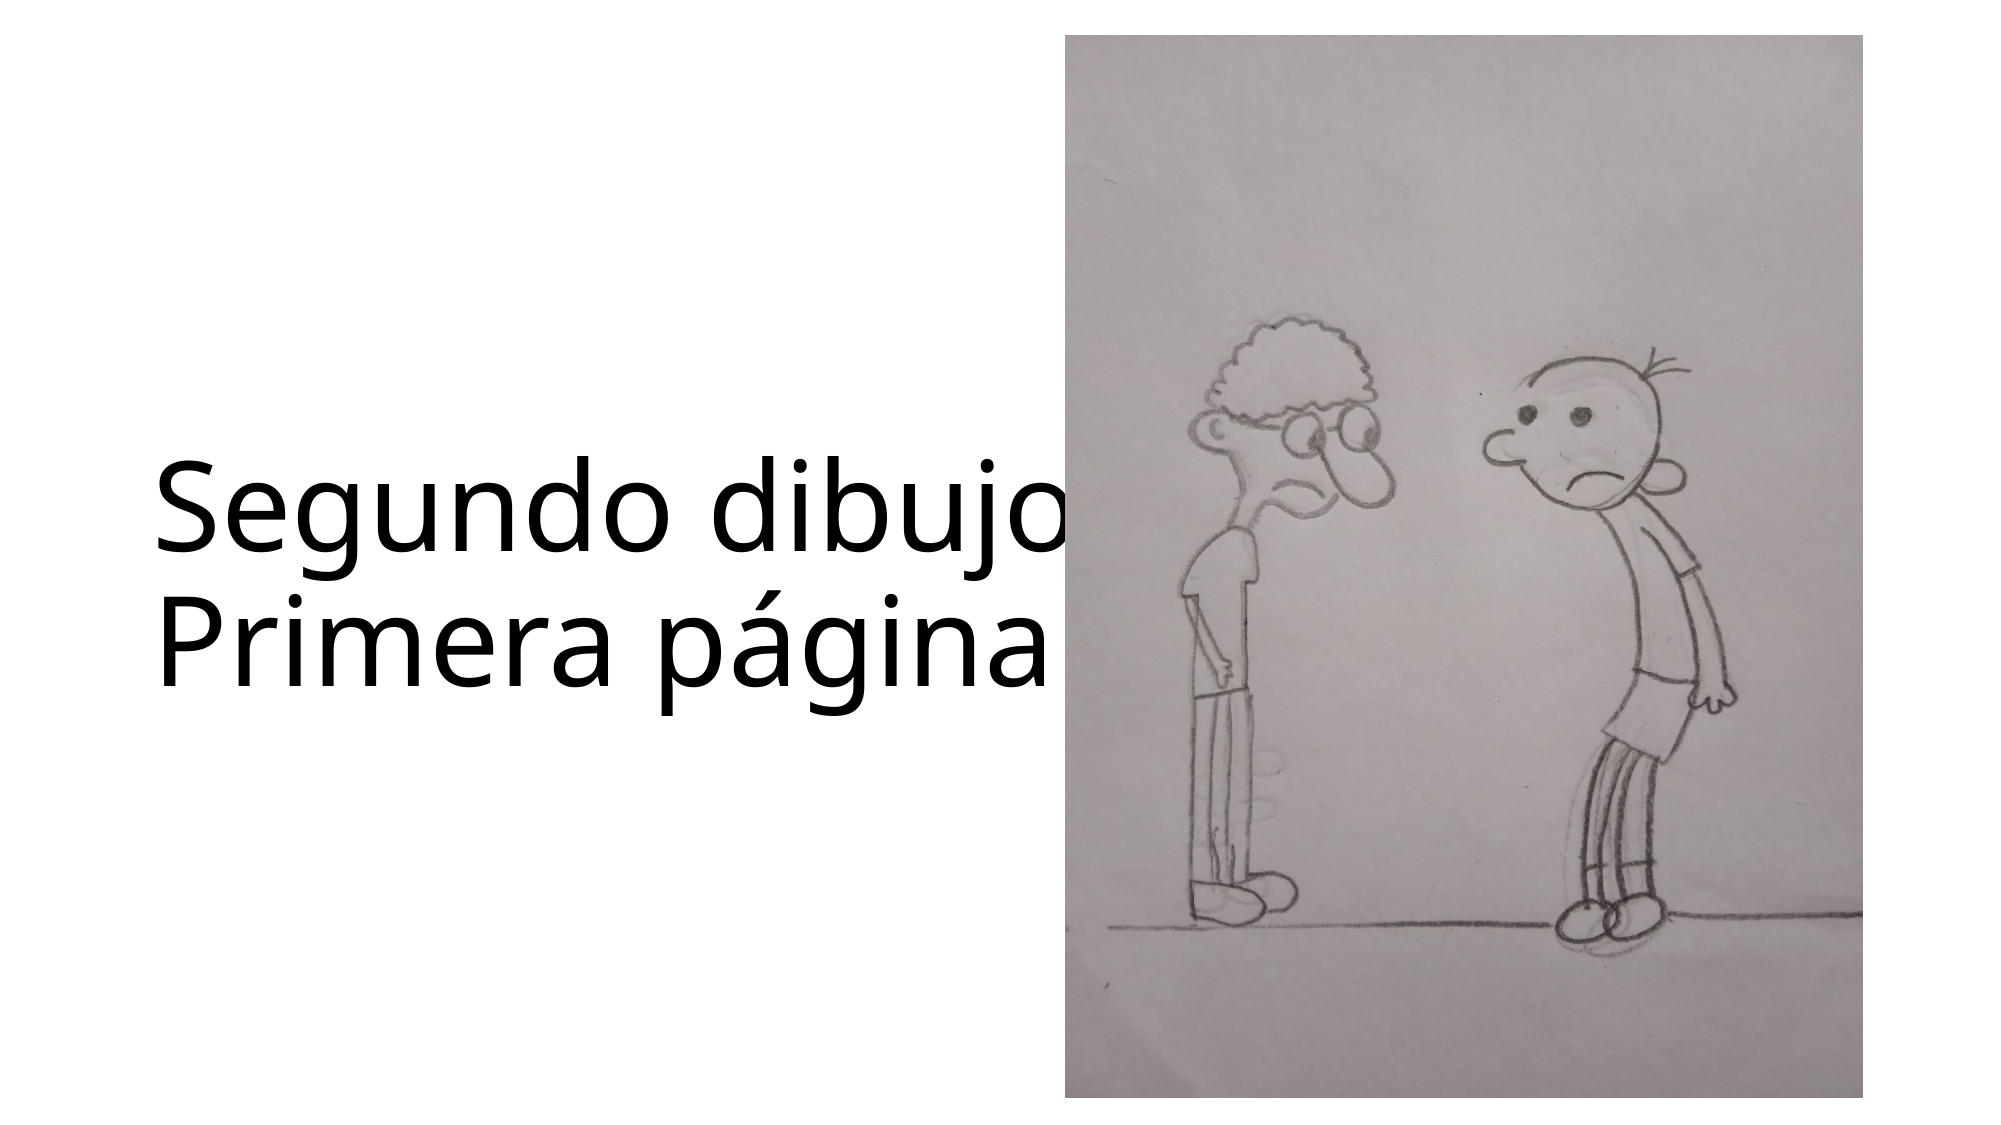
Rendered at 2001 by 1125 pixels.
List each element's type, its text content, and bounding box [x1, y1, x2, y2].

title Segundo dibujo Primera página [137, 59, 1065, 1098]
picture [1065, 35, 1863, 1098]
